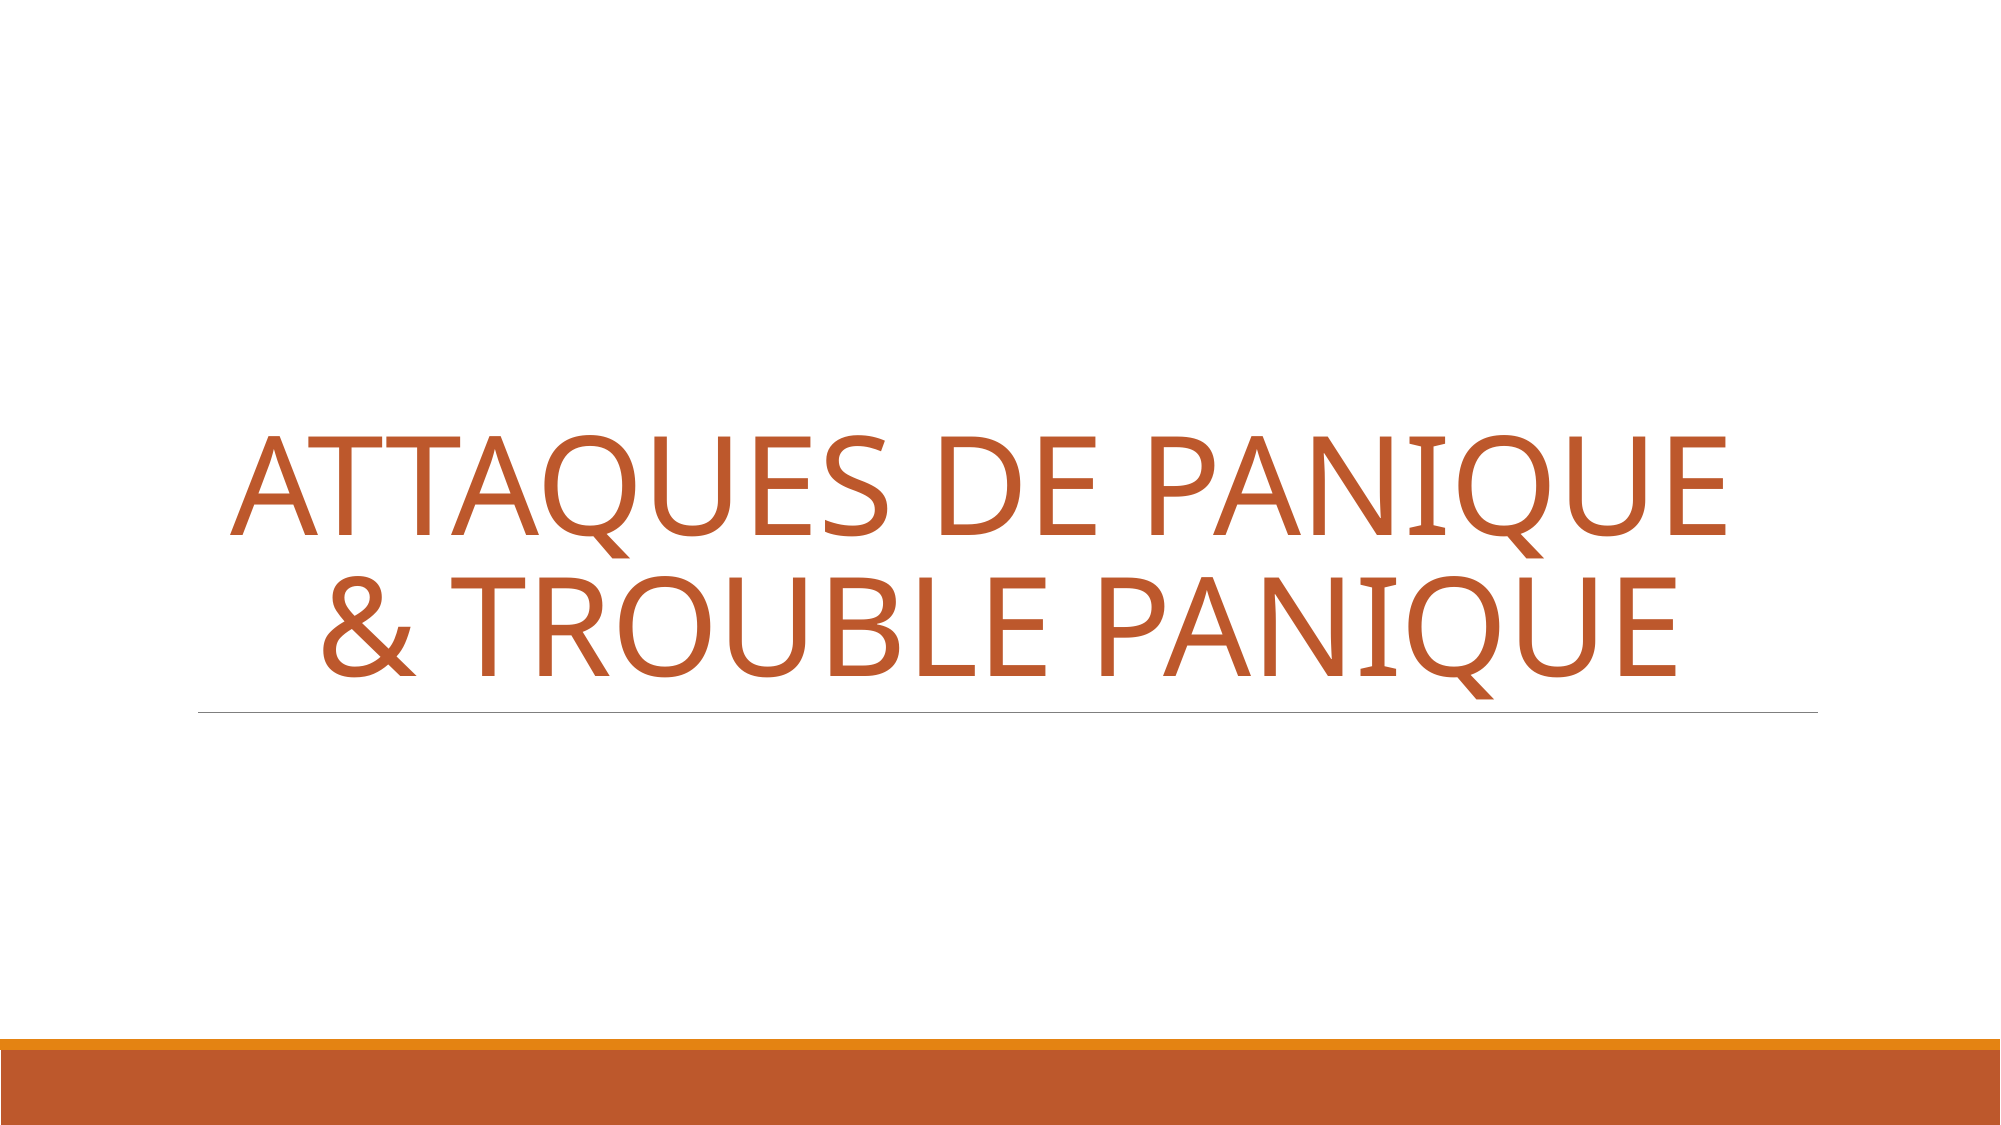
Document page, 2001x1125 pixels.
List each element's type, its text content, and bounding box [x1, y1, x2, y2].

title ATTAQUES DE PANIQUE & TROUBLE PANIQUE [199, 305, 1801, 712]
